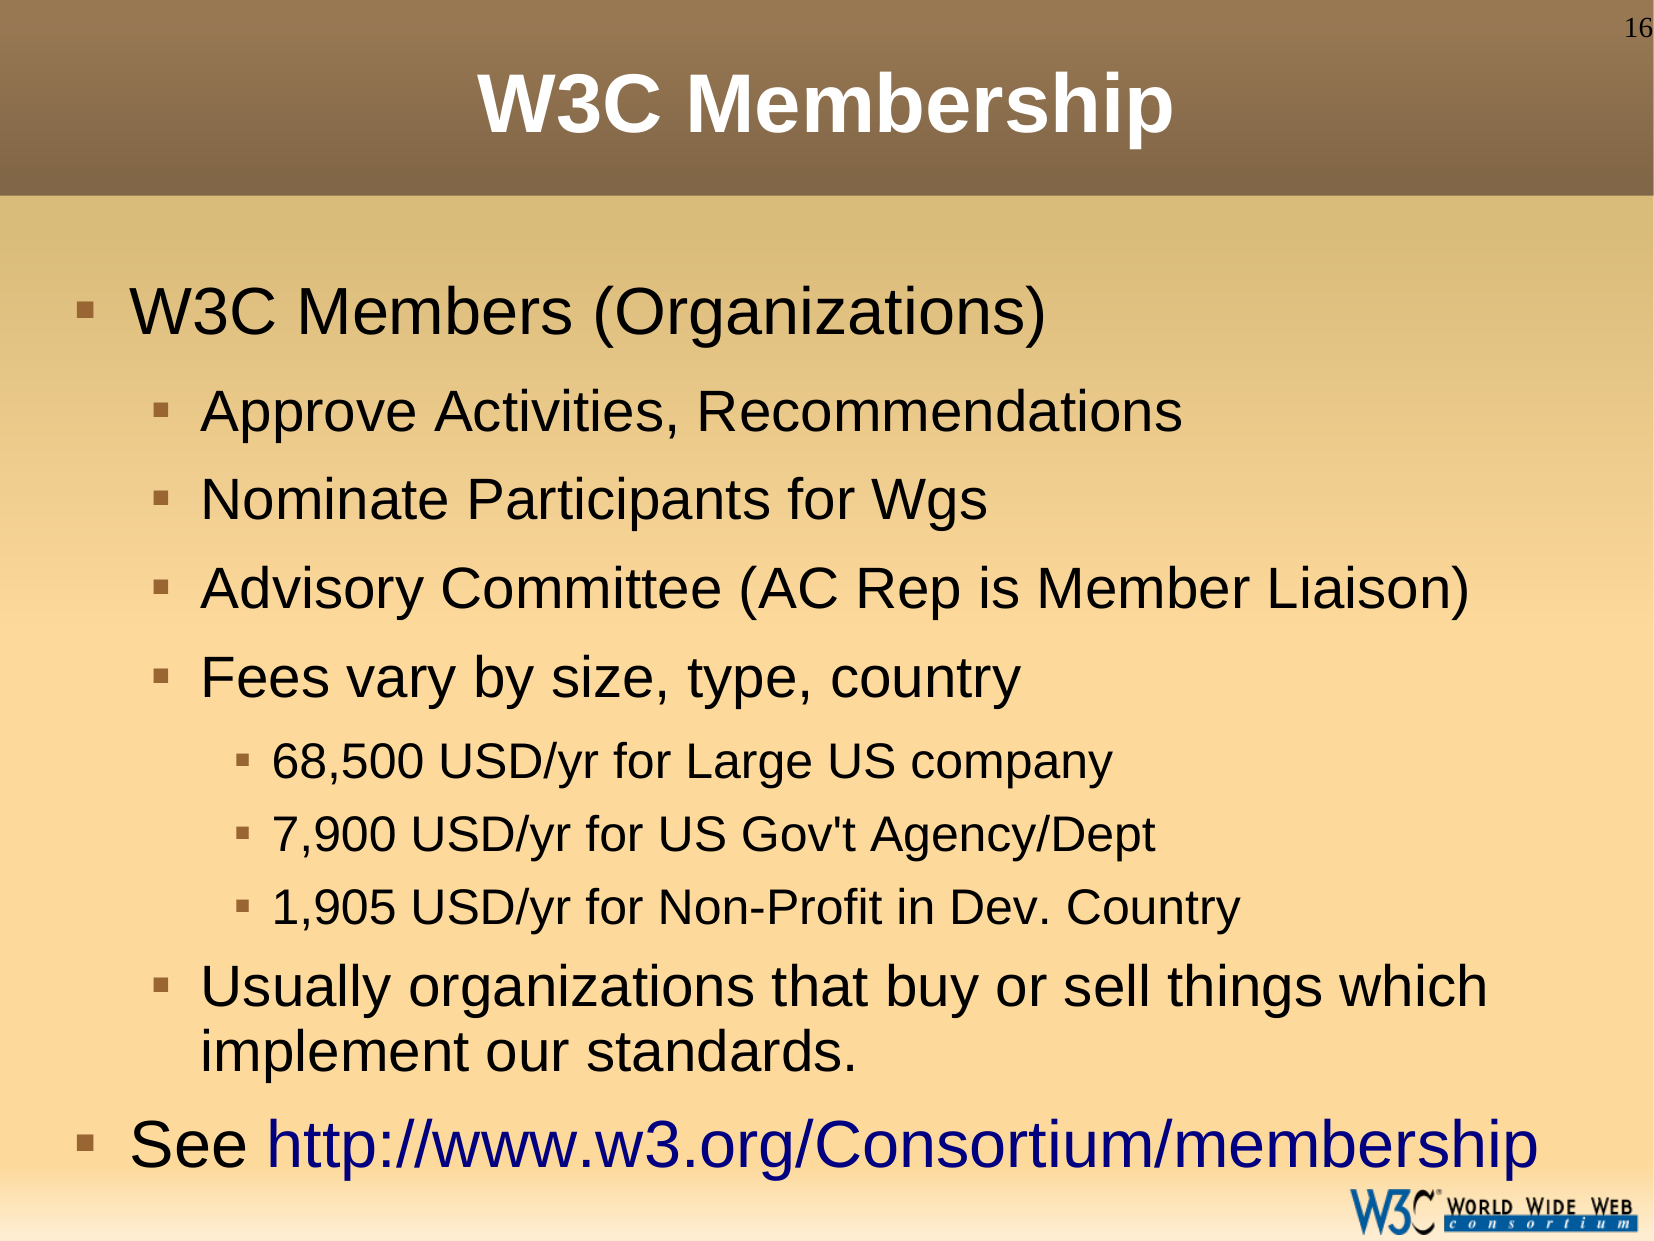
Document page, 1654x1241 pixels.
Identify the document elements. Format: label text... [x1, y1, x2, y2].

picture [0, 208, 1654, 1241]
list W3C Members (Organizations) Approve Activities, Recommendations Nominate Participants for Wgs Advisory Committee (AC Rep is Member Liaison) Fees vary by size, type, country 68,500 USD/yr for Large US company 7,900 USD/yr for US Gov't Agency/Dept 1,905 USD/yr for Non-Profit in Dev. Country Usually organizations that buy or sell things which implement our standards. See http://www.w3.org/Consortium/membership [59, 274, 1548, 1182]
title W3C Membership [0, 0, 1654, 208]
